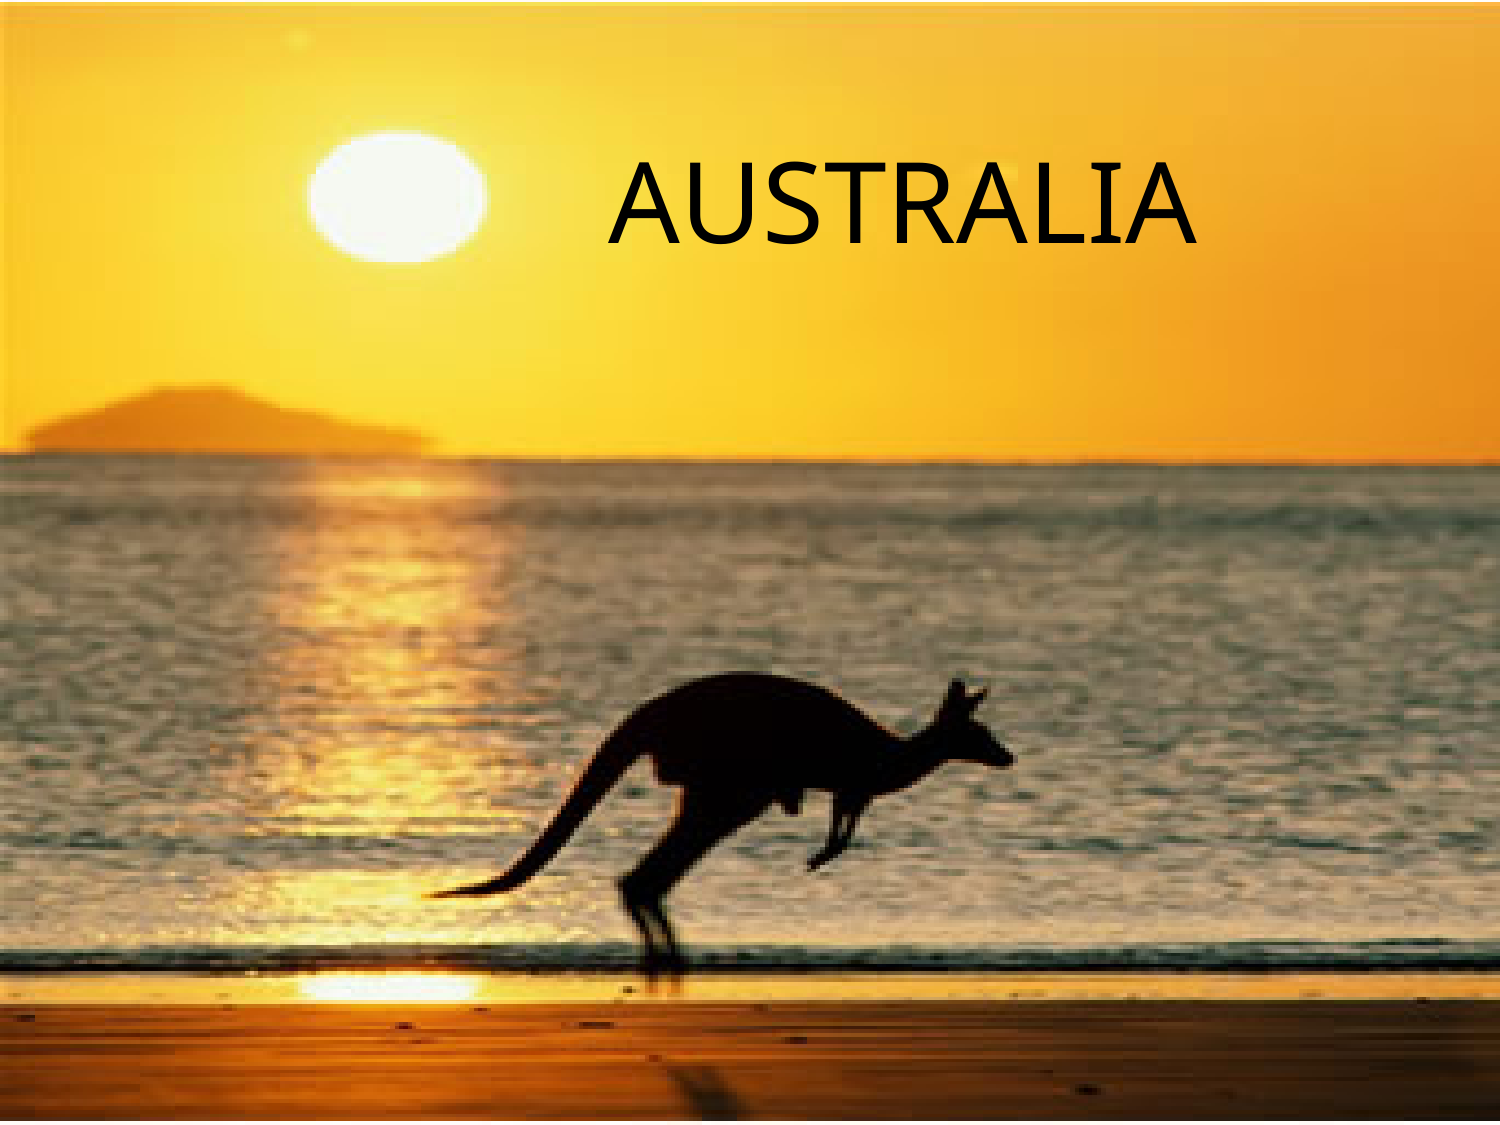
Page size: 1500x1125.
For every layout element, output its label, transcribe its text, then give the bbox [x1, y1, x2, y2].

picture [0, 0, 1500, 1125]
title AUSTRALIA [265, 78, 1500, 320]
